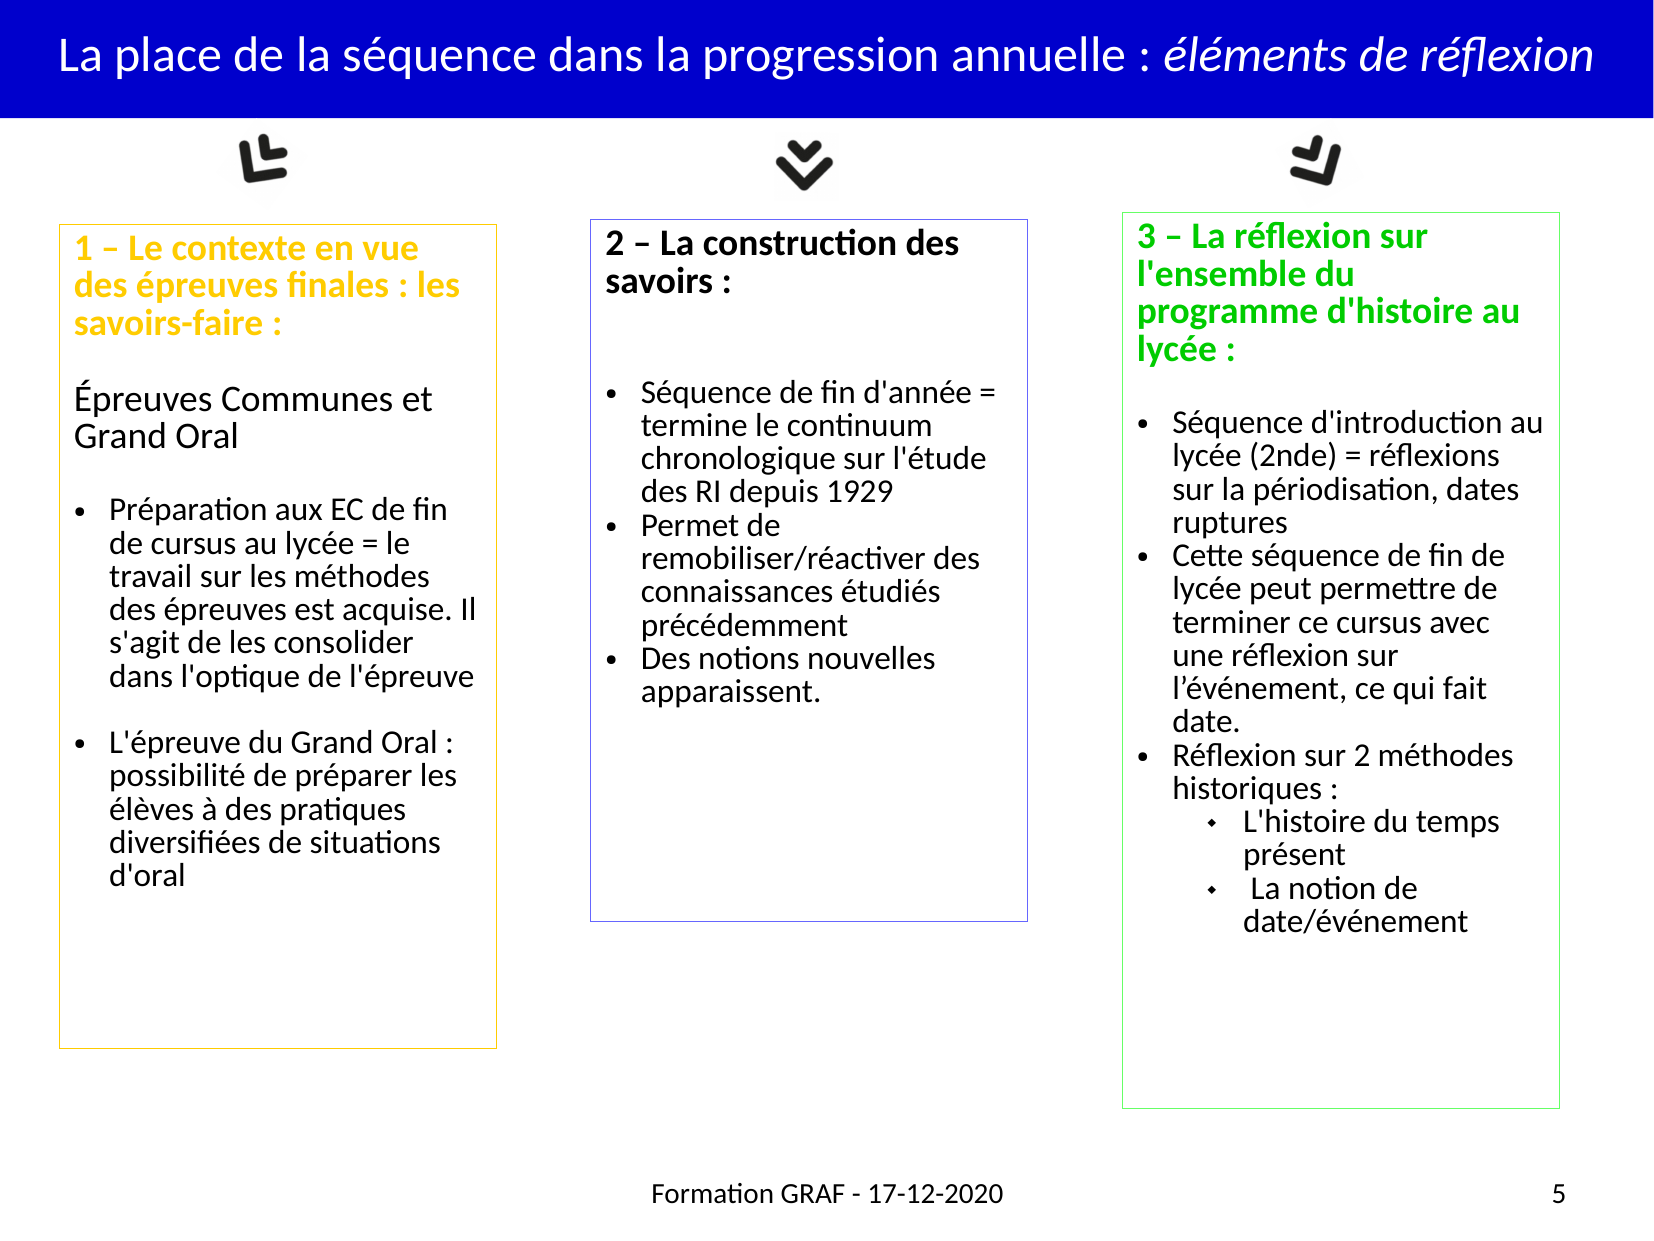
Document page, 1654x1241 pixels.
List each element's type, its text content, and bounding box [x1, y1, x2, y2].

picture [216, 118, 308, 210]
picture [774, 132, 839, 201]
text_box 3 – La réflexion sur l'ensemble du programme d'histoire au lycée : Séquence d'introduction au lycée (2nde) = réflexions sur la périodisation, dates ruptures Cette séquence de fin de lycée peut permettre de terminer ce cursus avec une réflexion sur l’événement, ce qui fait date. Réflexion sur 2 méthodes historiques : L'histoire du temps présent La notion de date/événement [1122, 212, 1560, 1109]
picture [1275, 118, 1364, 208]
text_box 1 – Le contexte en vue des épreuves finales : les savoirs-faire : Épreuves Communes et Grand Oral Préparation aux EC de fin de cursus au lycée = le travail sur les méthodes des épreuves est acquise. Il s'agit de les consolider dans l'optique de l'épreuve L'épreuve du Grand Oral : possibilité de préparer les élèves à des pratiques diversifiées de situations d'oral [59, 224, 497, 1049]
title La place de la séquence dans la progression annuelle : éléments de réflexion [0, 0, 1654, 119]
text_box 2 – La construction des savoirs : Séquence de fin d'année = termine le continuum chronologique sur l'étude des RI depuis 1929 Permet de remobiliser/réactiver des connaissances étudiés précédemment Des notions nouvelles apparaissent. [590, 219, 1028, 922]
